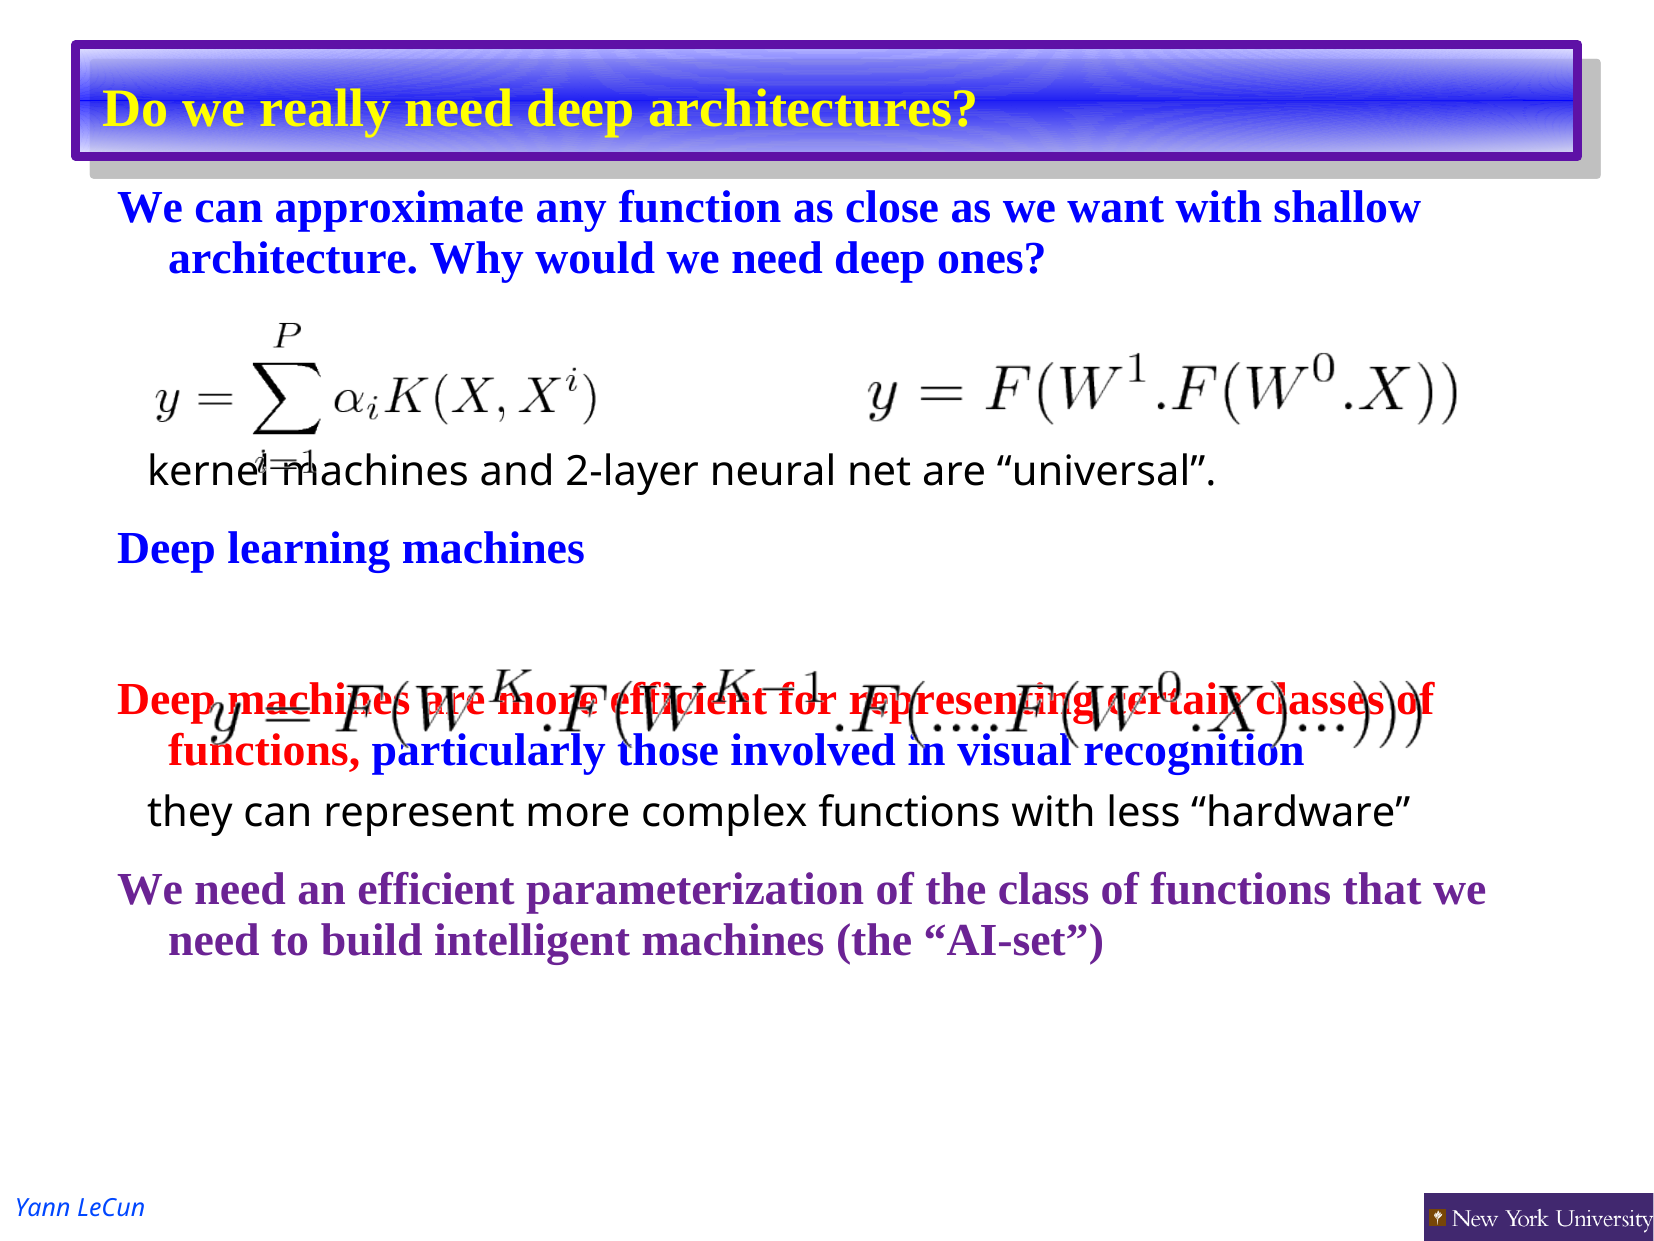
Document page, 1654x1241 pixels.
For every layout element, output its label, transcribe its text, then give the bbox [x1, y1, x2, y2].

list We can approximate any function as close as we want with shallow architecture. Why would we need deep ones? kernel machines and 2-layer neural net are “universal”. Deep learning machines Deep machines are more efficient for representing certain classes of functions, particularly those involved in visual recognition they can represent more complex functions with less “hardware” We need an efficient parameterization of the class of functions that we need to build intelligent machines (the “AI-set”) [117, 182, 1490, 1201]
picture [203, 663, 1429, 755]
picture [1424, 1193, 1654, 1241]
picture [150, 318, 601, 478]
picture [862, 347, 1463, 431]
title Do we really need deep architectures? [75, 44, 1578, 157]
